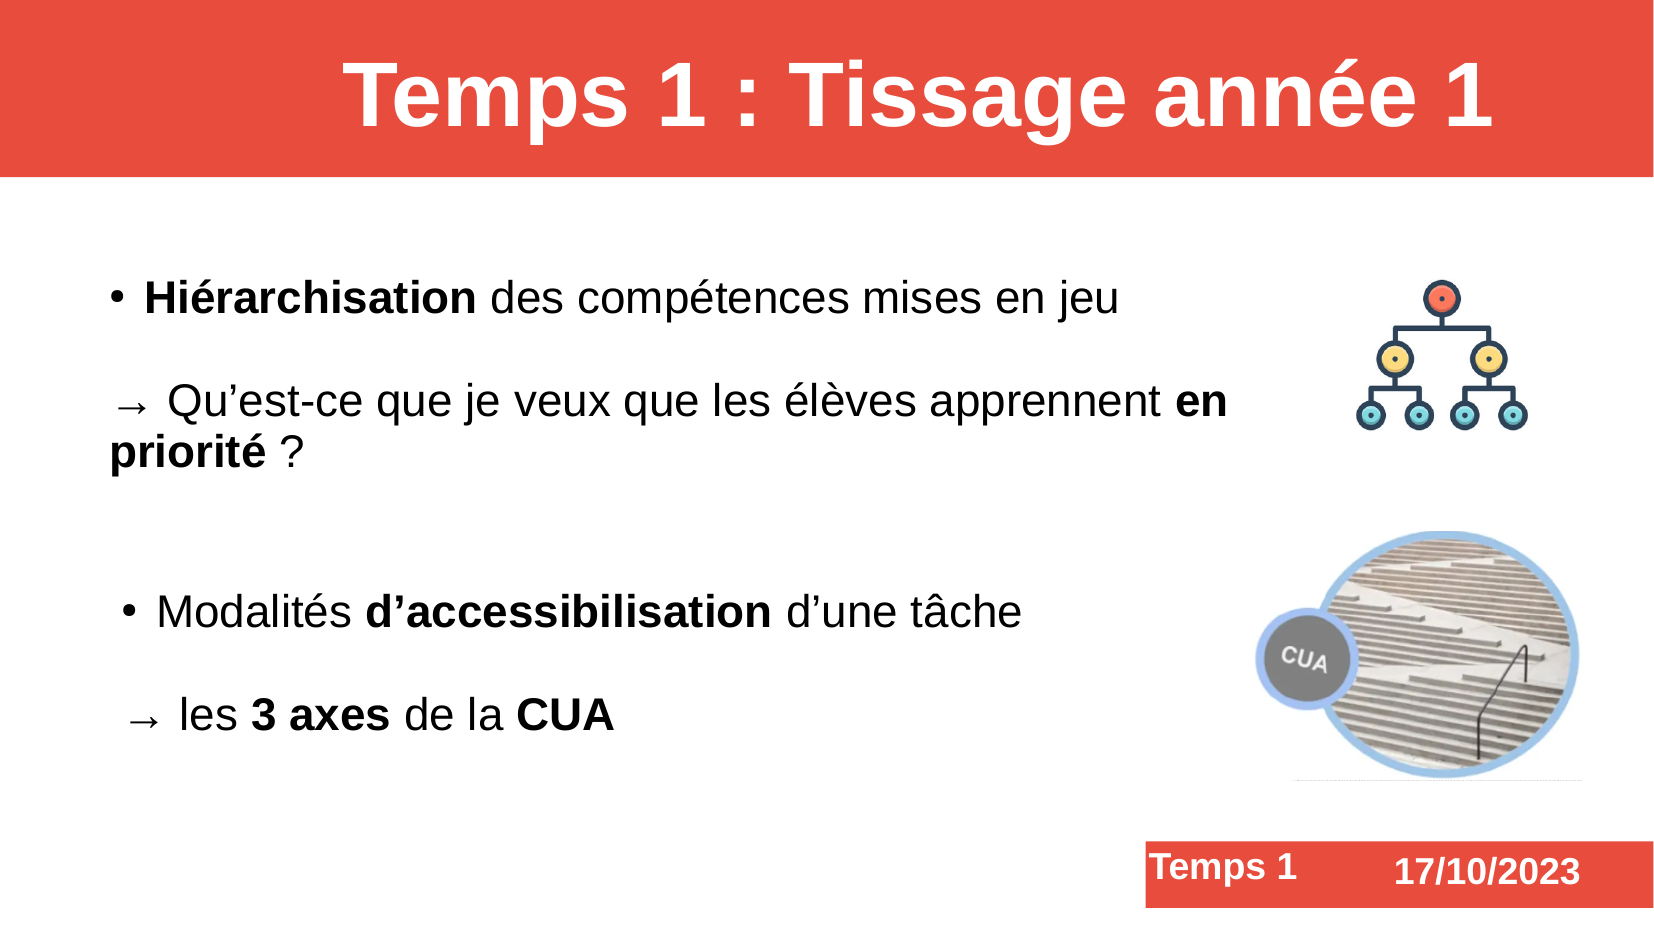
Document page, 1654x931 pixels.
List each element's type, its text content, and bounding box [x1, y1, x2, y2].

text_box Temps 1 [1133, 838, 1335, 931]
text_box Modalités d’accessibilisation d’une tâche → les 3 axes de la CUA [106, 578, 1240, 748]
picture [1334, 262, 1548, 449]
title Temps 1 : Tissage année 1 [342, 35, 1512, 147]
text_box Hiérarchisation des compétences mises en jeu → Qu’est-ce que je veux que les élèves apprennent en priorité ? [94, 264, 1300, 485]
picture [1240, 531, 1582, 781]
